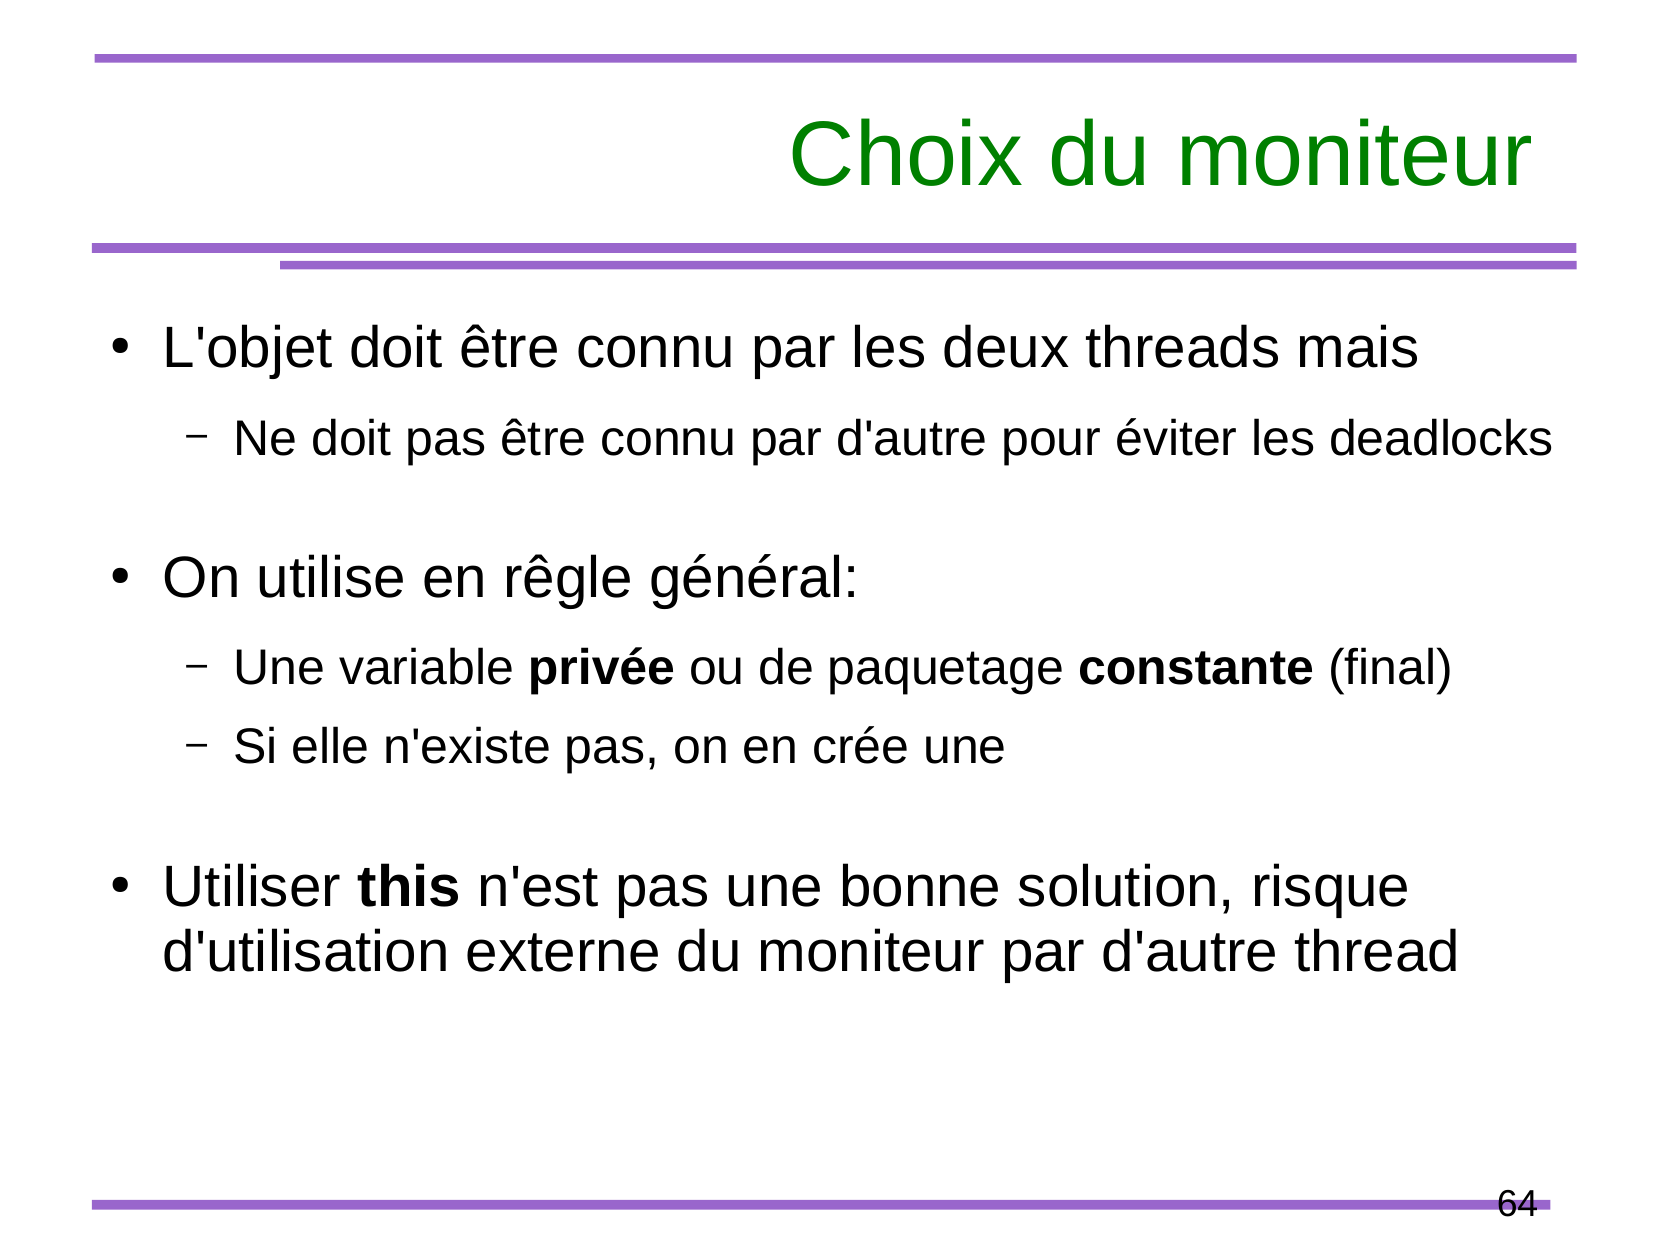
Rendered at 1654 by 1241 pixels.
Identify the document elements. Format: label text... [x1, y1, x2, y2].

title Choix du moniteur [121, 49, 1534, 257]
list L'objet doit être connu par les deux threads mais Ne doit pas être connu par d'autre pour éviter les deadlocks On utilise en rêgle général: Une variable privée ou de paquetage constante (final) Si elle n'existe pas, on en crée une Utiliser this n'est pas une bonne solution, risque d'utilisation externe du moniteur par d'autre thread [92, 315, 1563, 1016]
